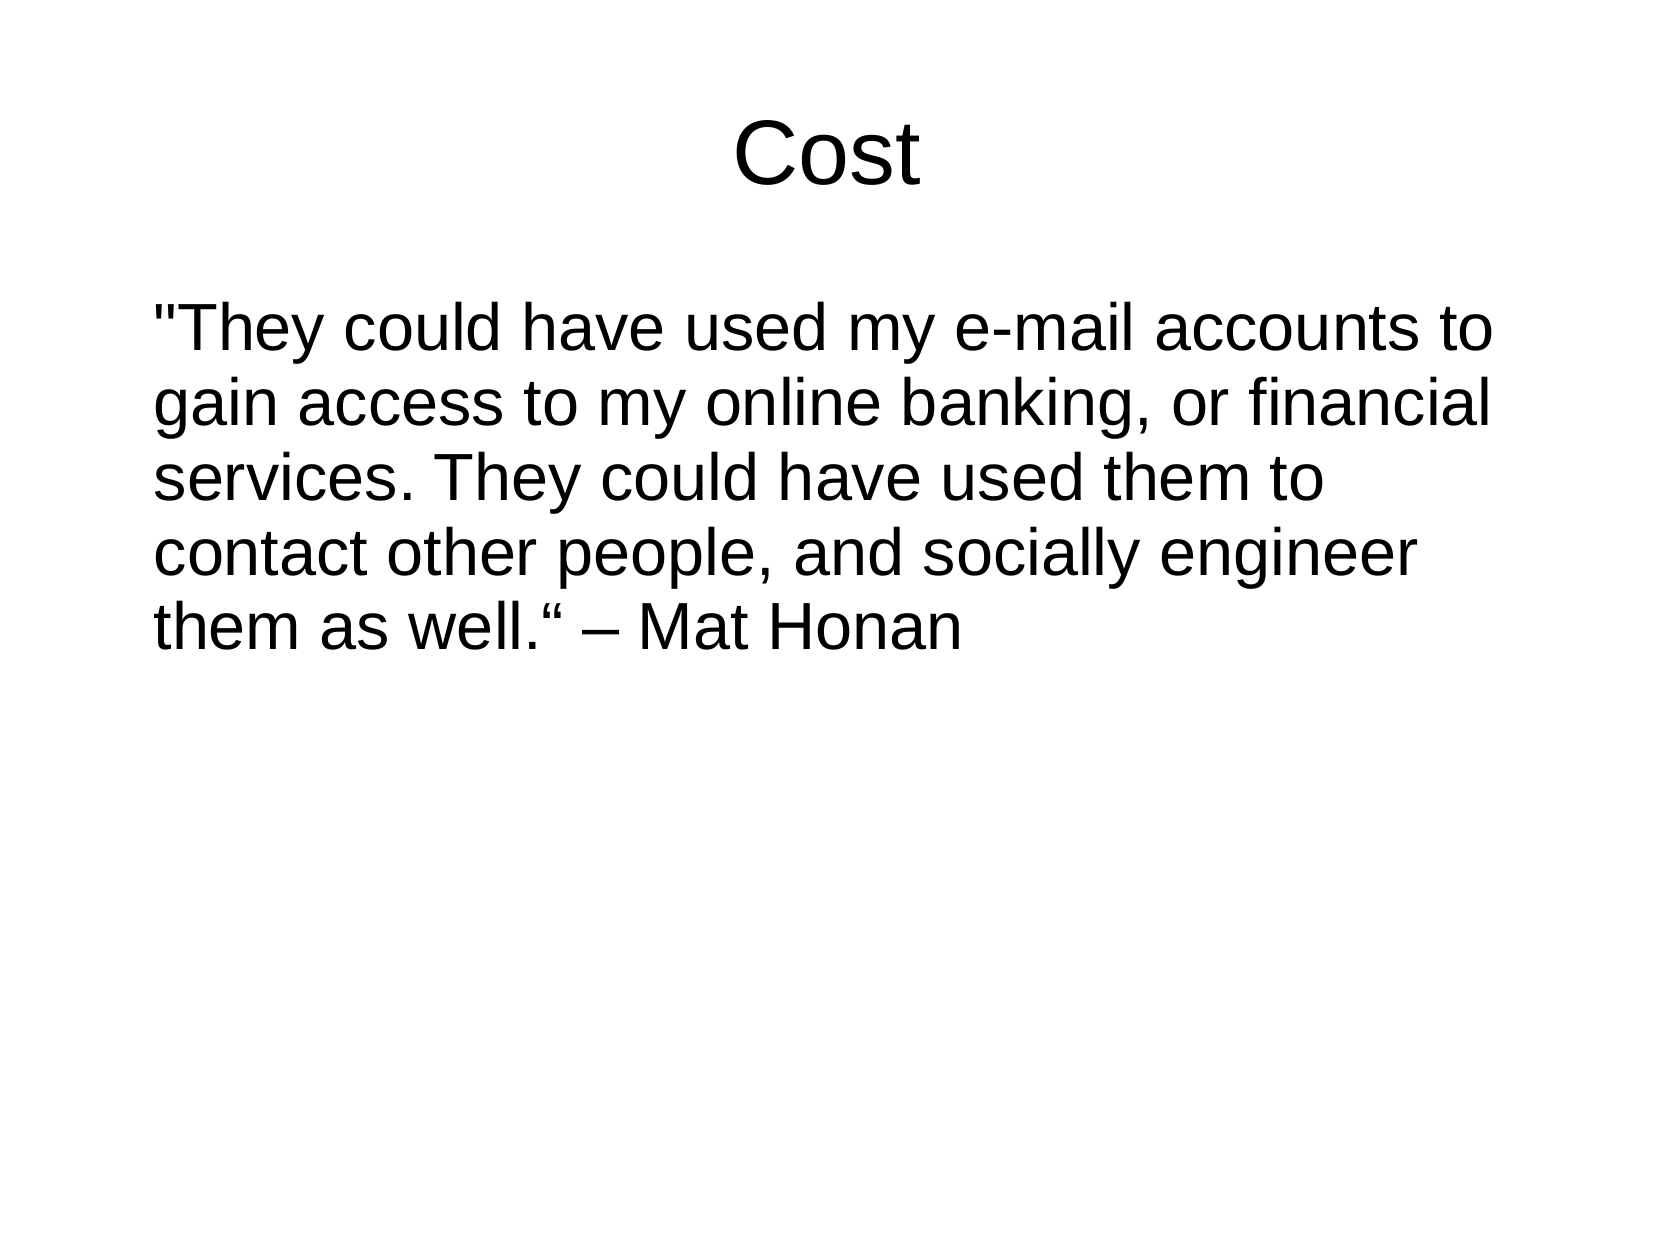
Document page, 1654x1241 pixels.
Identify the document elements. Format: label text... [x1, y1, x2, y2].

title Cost [82, 49, 1571, 257]
list "They could have used my e-mail accounts to gain access to my online banking, or financial services. They could have used them to contact other people, and socially engineer them as well.“ – Mat Honan [82, 290, 1538, 1010]
